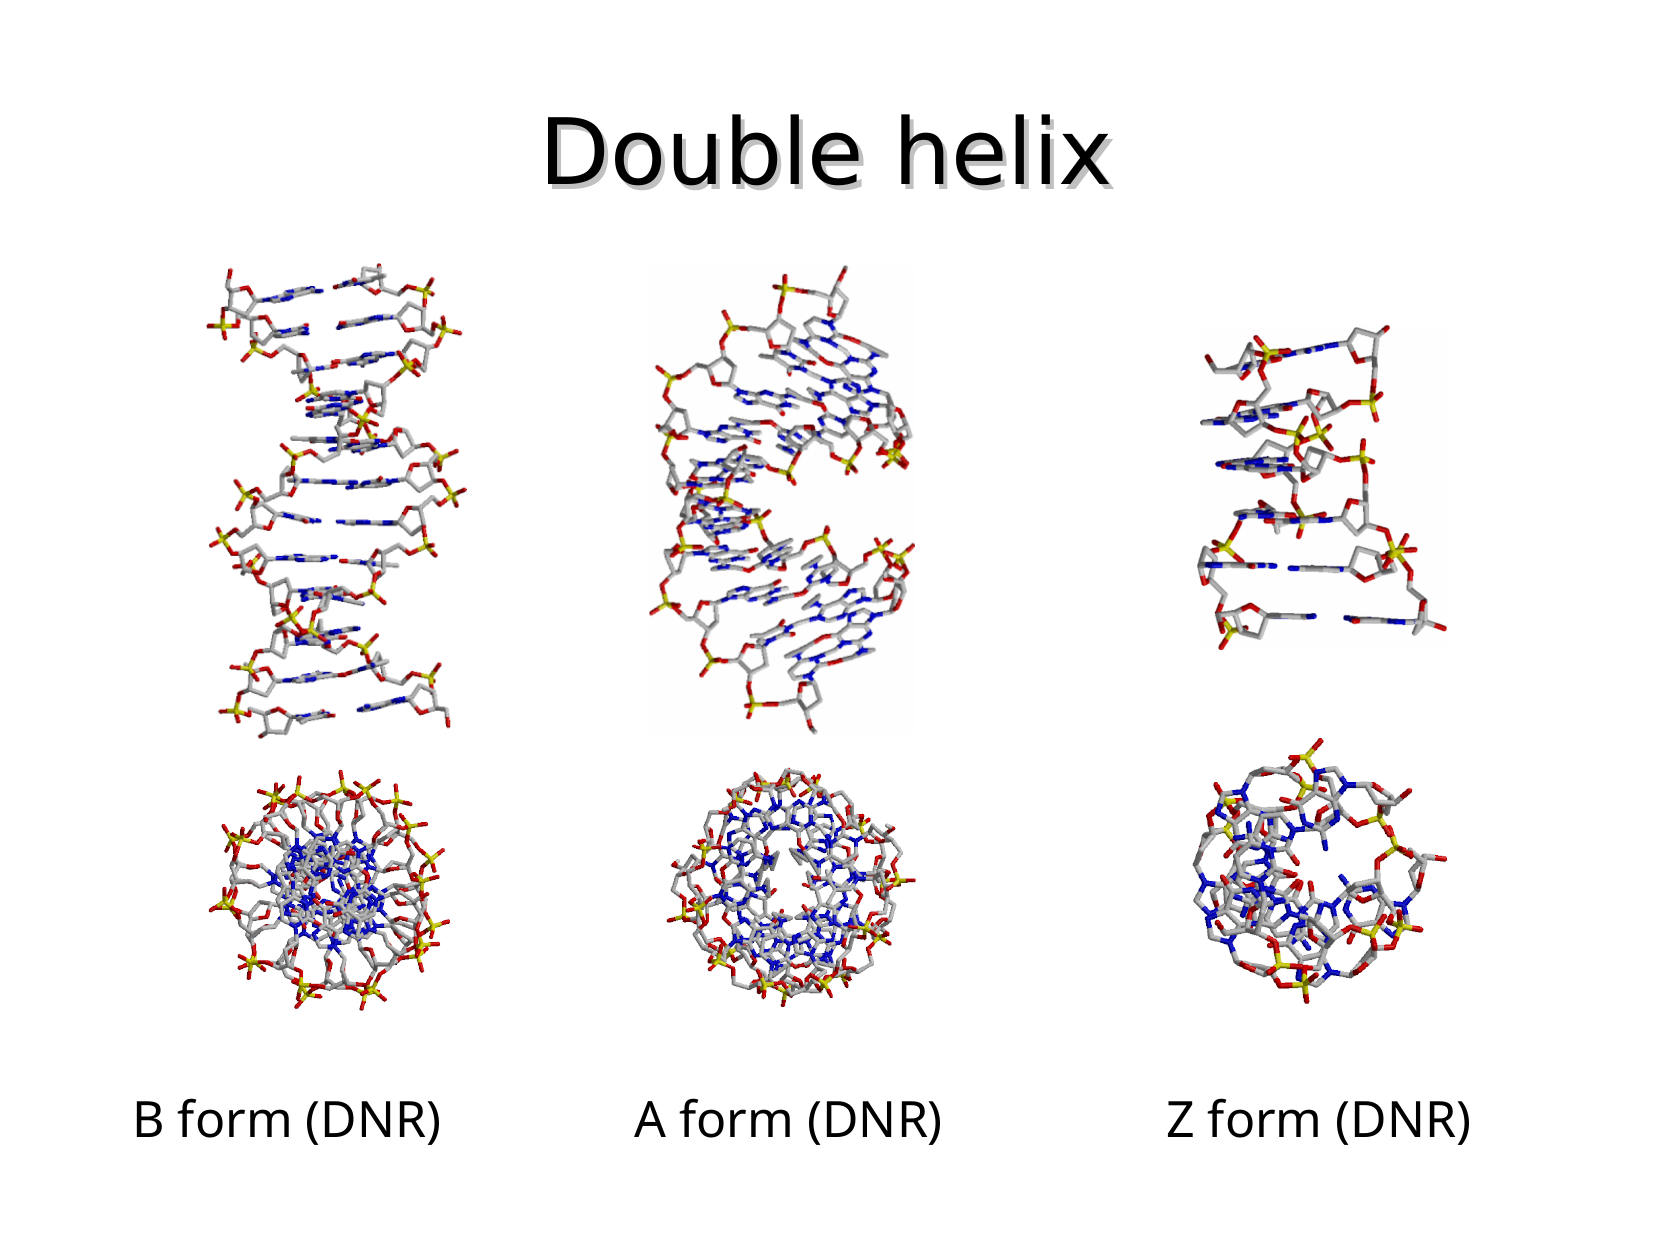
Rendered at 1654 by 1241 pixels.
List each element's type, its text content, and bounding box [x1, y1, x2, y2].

picture [1192, 738, 1447, 1004]
text_box Z form (DNR) [1151, 1076, 1531, 1152]
picture [206, 263, 467, 739]
picture [666, 767, 916, 1007]
picture [649, 265, 915, 735]
text_box B form (DNR) [117, 1076, 502, 1152]
picture [206, 767, 452, 1013]
title Double helix [82, 56, 1571, 250]
picture [1197, 324, 1447, 650]
text_box A form (DNR) [619, 1076, 1001, 1152]
